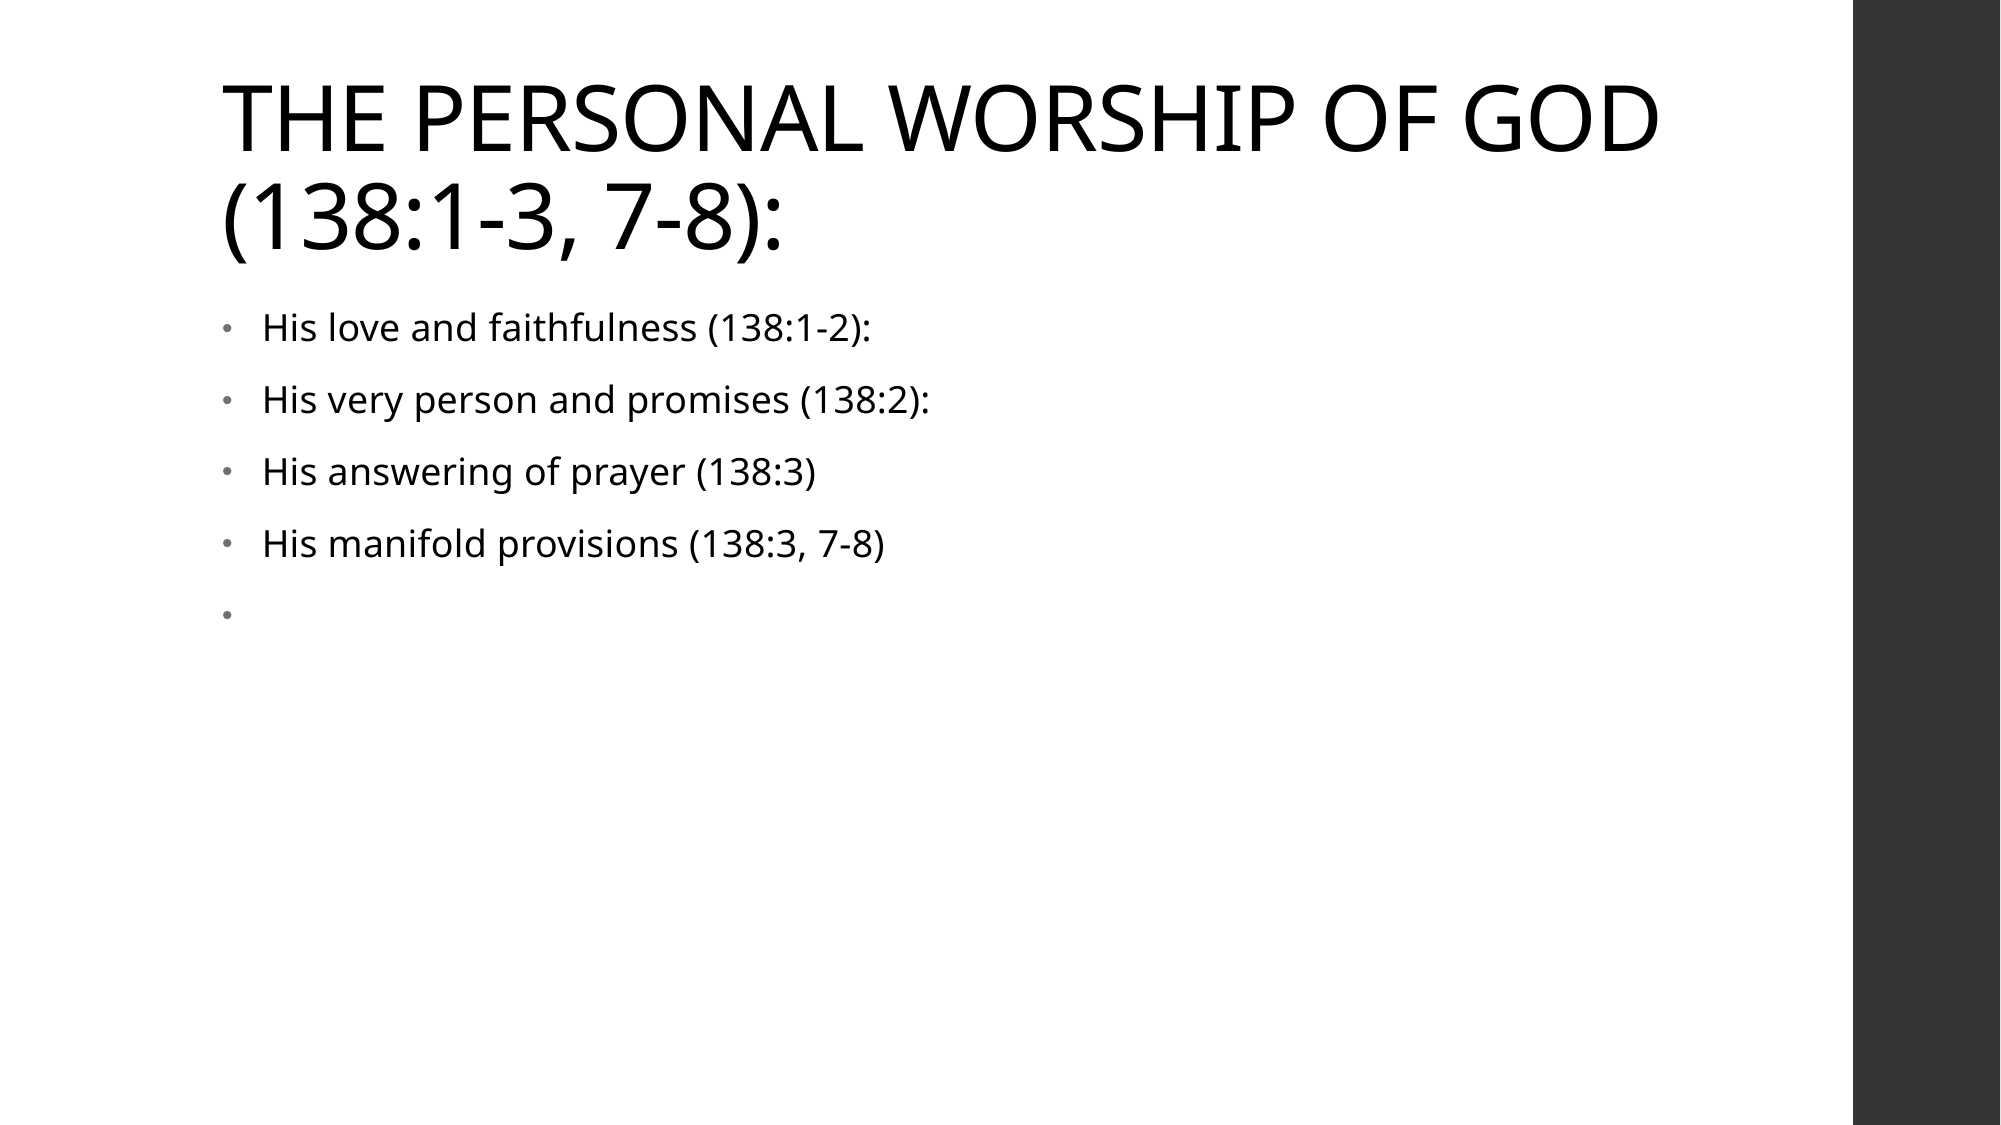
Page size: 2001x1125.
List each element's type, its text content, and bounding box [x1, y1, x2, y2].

title THE PERSONAL WORSHIP OF GOD (138:1-3, 7-8): [206, 60, 1797, 278]
list His love and faithfulness (138:1-2): His very person and promises (138:2): His answering of prayer (138:3) His manifold provisions (138:3, 7-8) [206, 299, 1617, 1014]
